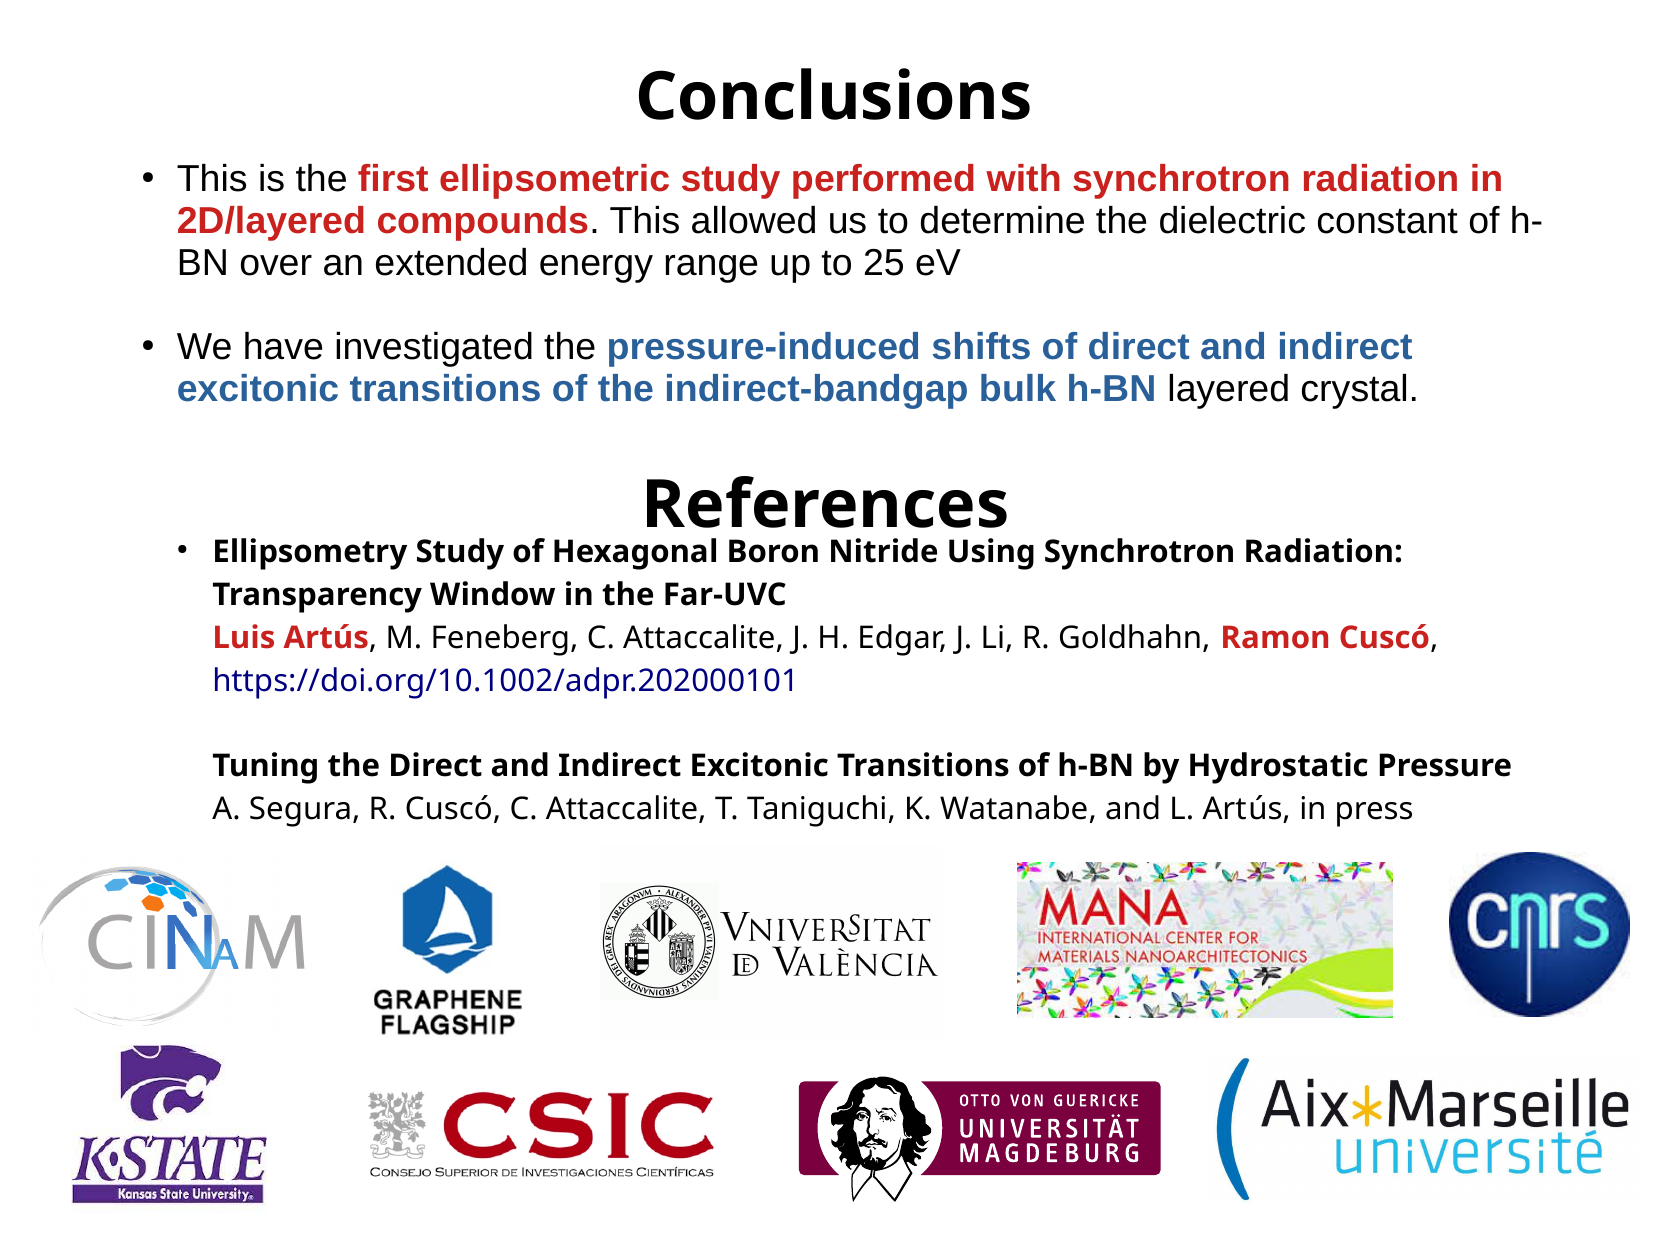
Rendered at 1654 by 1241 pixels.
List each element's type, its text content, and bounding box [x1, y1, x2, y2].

picture [1449, 852, 1630, 1017]
picture [1205, 1054, 1640, 1204]
picture [26, 852, 321, 1227]
title Conclusions [90, 0, 1579, 187]
picture [1017, 862, 1393, 1018]
text_box This is the first ellipsometric study performed with synchrotron radiation in 2D/layered compounds. This allowed us to determine the dielectric constant of h-BN over an extended energy range up to 25 eV We have investigated the pressure-induced shifts of direct and indirect excitonic transitions of the indirect-bandgap bulk h-BN layered crystal. [126, 150, 1561, 417]
picture [795, 1072, 1165, 1206]
title References [81, 449, 1570, 555]
title Ellipsometry Study of Hexagonal Boron Nitride Using Synchrotron Radiation: Transparency Window in the Far‐UVC Luis Artús, M. Feneberg, C. Attaccalite, J. H. Edgar, J. Li, R. Goldhahn, Ramon Cuscó, https://doi.org/10.1002/adpr.202000101 Tuning the Direct and Indirect Excitonic Transitions of h‐BN by Hydrostatic Pressure A. Segura, R. Cuscó, C. Attaccalite, T. Taniguchi, K. Watanabe, and L. Artús, in press [176, 570, 1576, 831]
picture [309, 839, 943, 1225]
